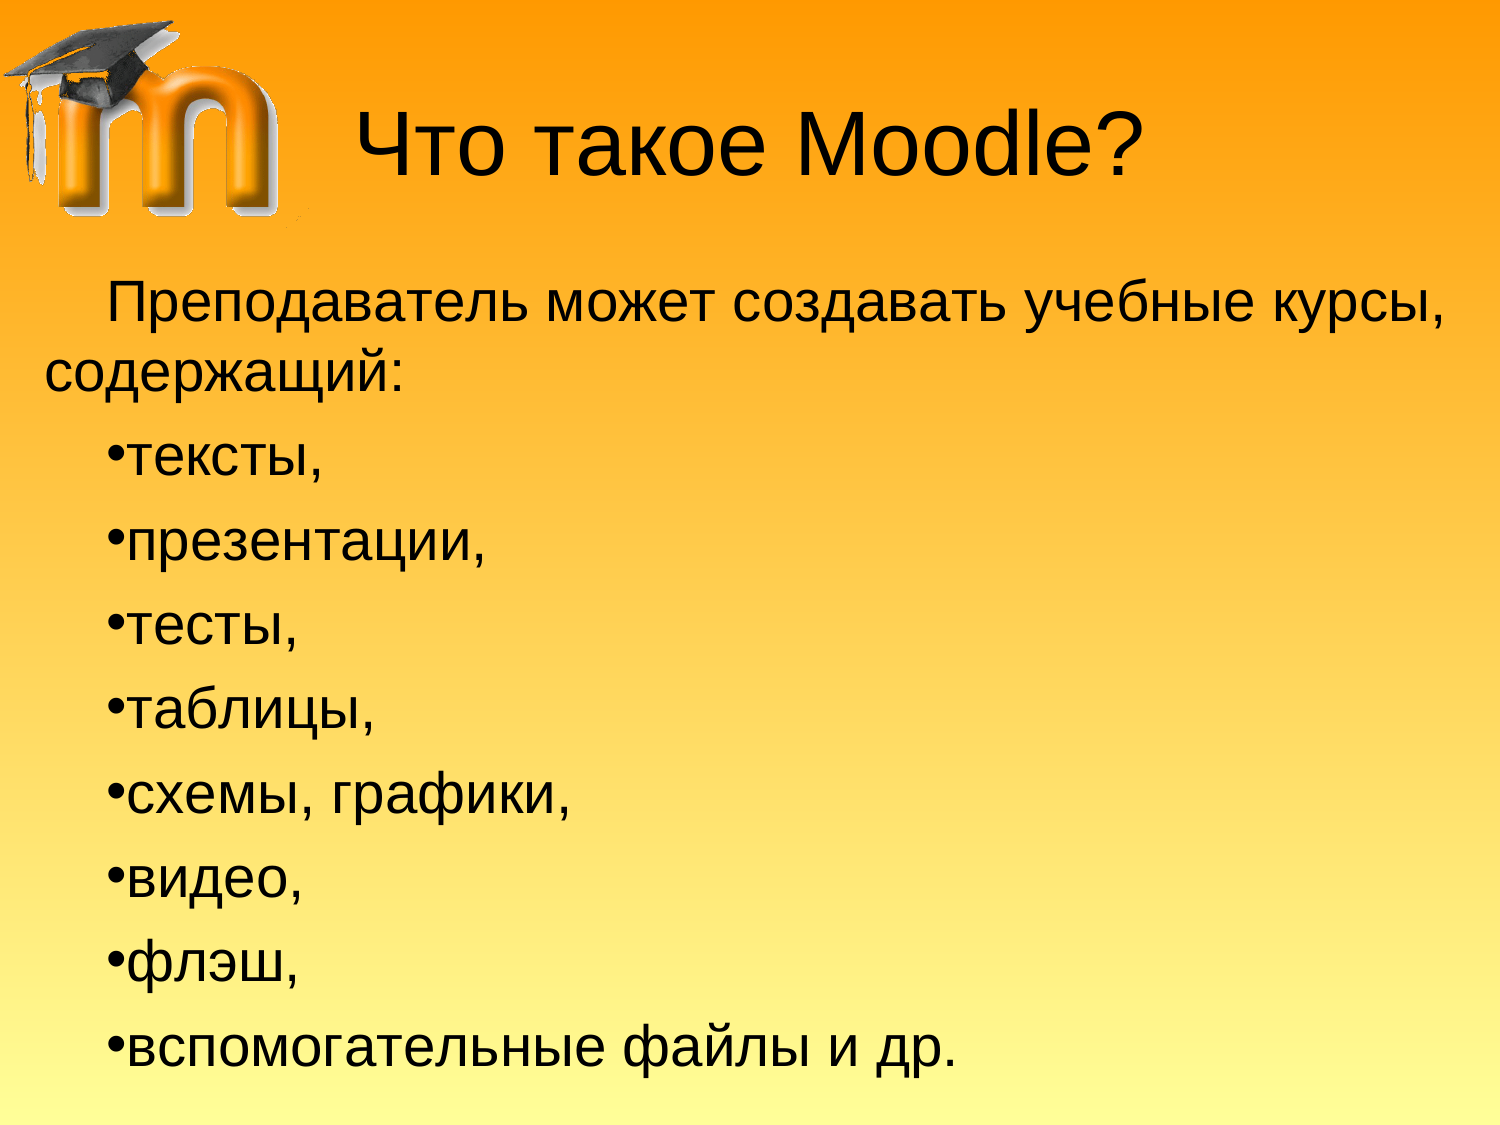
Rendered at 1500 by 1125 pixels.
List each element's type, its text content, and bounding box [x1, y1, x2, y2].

picture [0, 0, 314, 234]
title Что такое Moodle? [314, 45, 1426, 233]
list Преподаватель может создавать учебные курсы, содержащий: тексты, презентации, тесты, таблицы, схемы, графики, видео, флэш, вспомогательные файлы и др. [0, 255, 1500, 1125]
